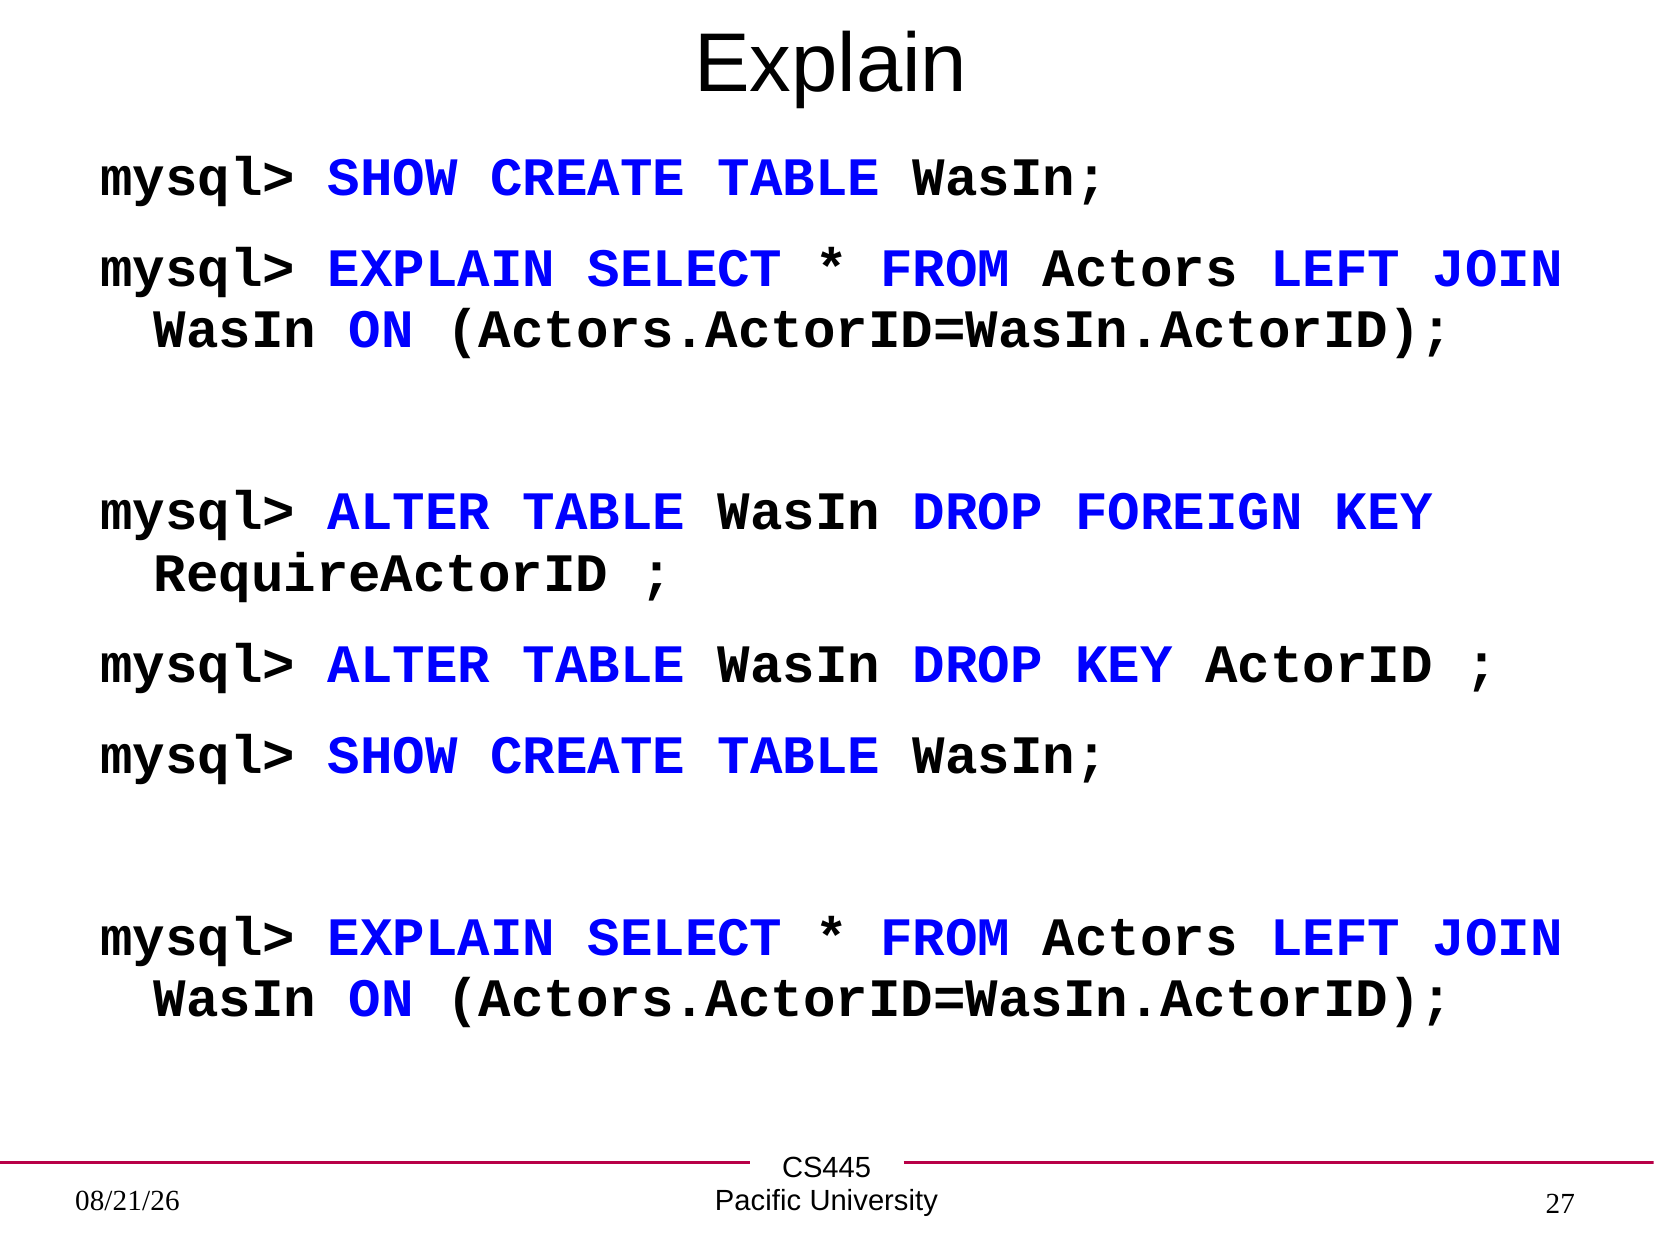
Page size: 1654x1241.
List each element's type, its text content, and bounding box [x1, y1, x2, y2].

list mysql> SHOW CREATE TABLE WasIn; mysql> EXPLAIN SELECT * FROM Actors LEFT JOIN WasIn ON (Actors.ActorID=WasIn.ActorID); mysql> ALTER TABLE WasIn DROP FOREIGN KEY RequireActorID ; mysql> ALTER TABLE WasIn DROP KEY ActorID ; mysql> SHOW CREATE TABLE WasIn; mysql> EXPLAIN SELECT * FROM Actors LEFT JOIN WasIn ON (Actors.ActorID=WasIn.ActorID); [82, 150, 1571, 1111]
title Explain [86, 15, 1576, 109]
